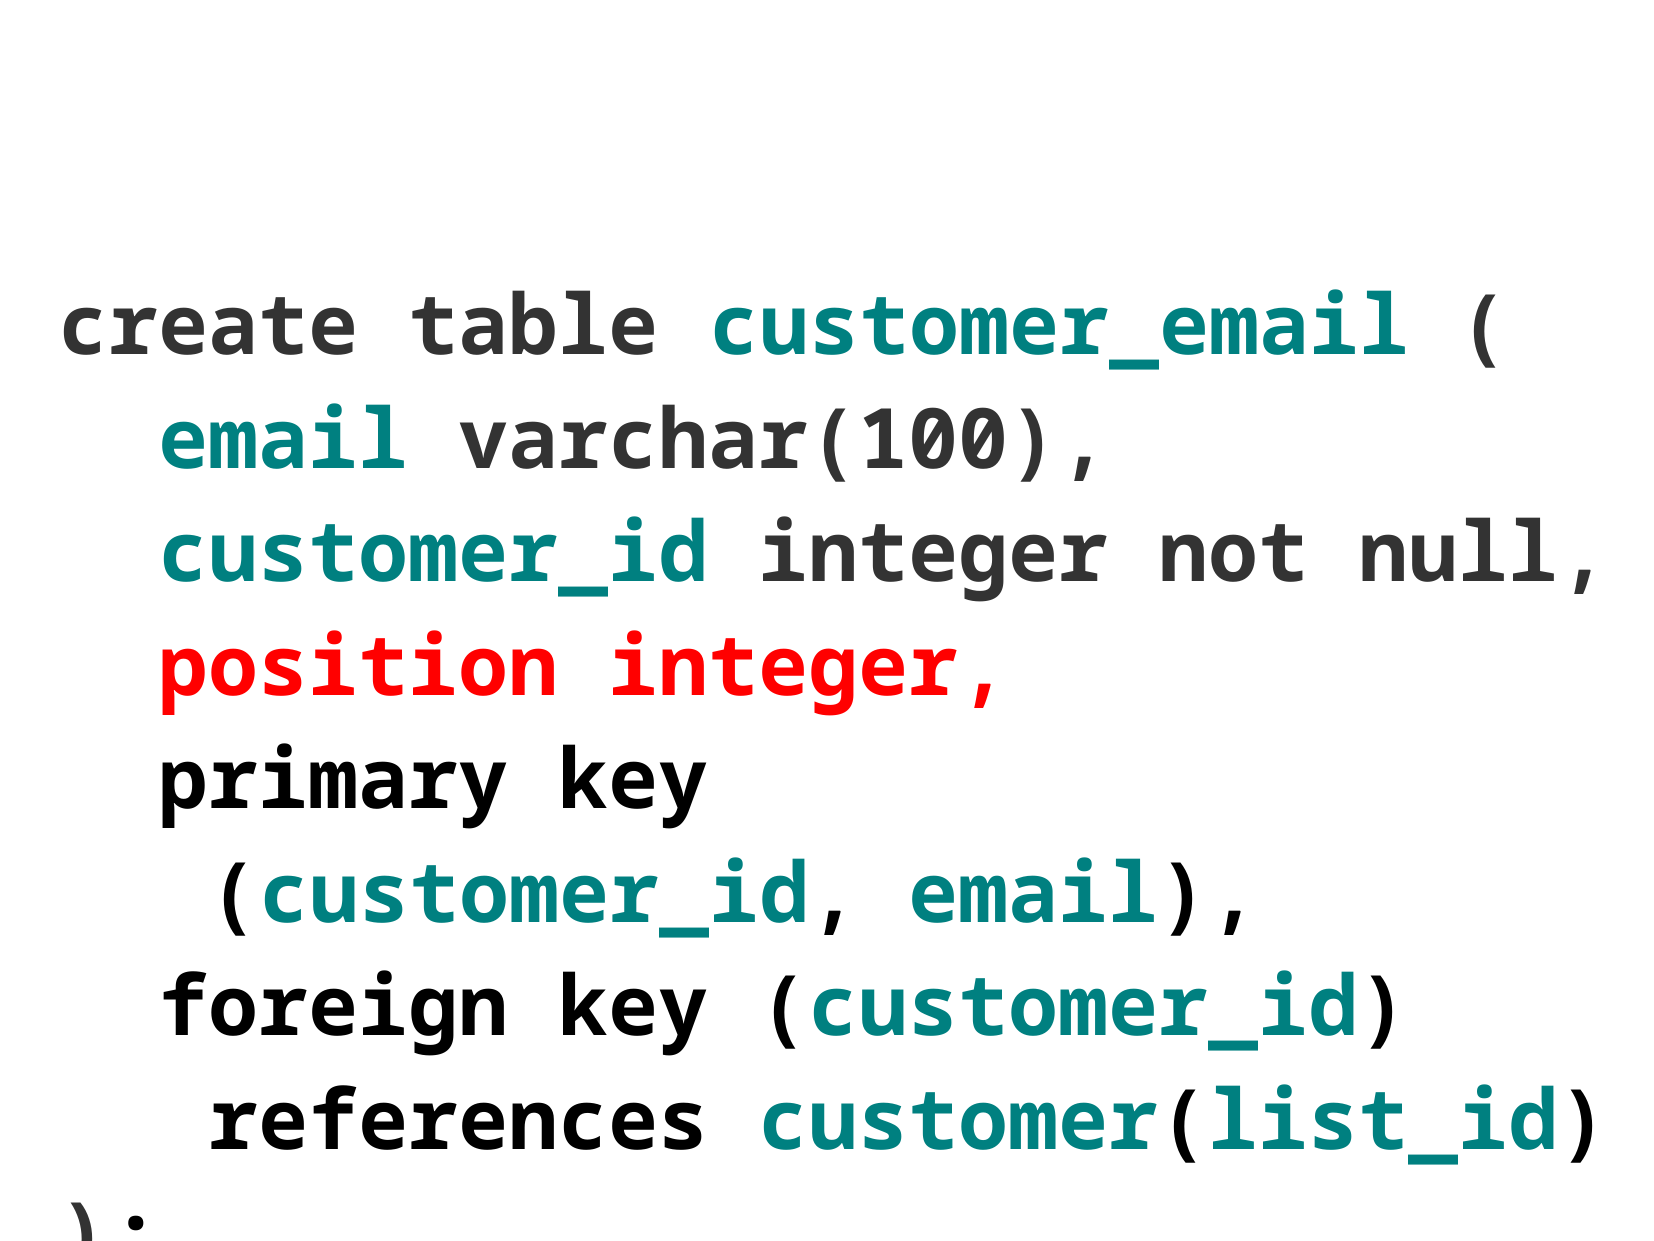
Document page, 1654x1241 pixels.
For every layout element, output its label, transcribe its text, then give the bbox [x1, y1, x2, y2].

text_box create table customer_email ( email varchar(100), customer_id integer not null, position integer, primary key (customer_id, email), foreign key (customer_id) references customer(list_id) ); [59, 265, 1625, 1131]
